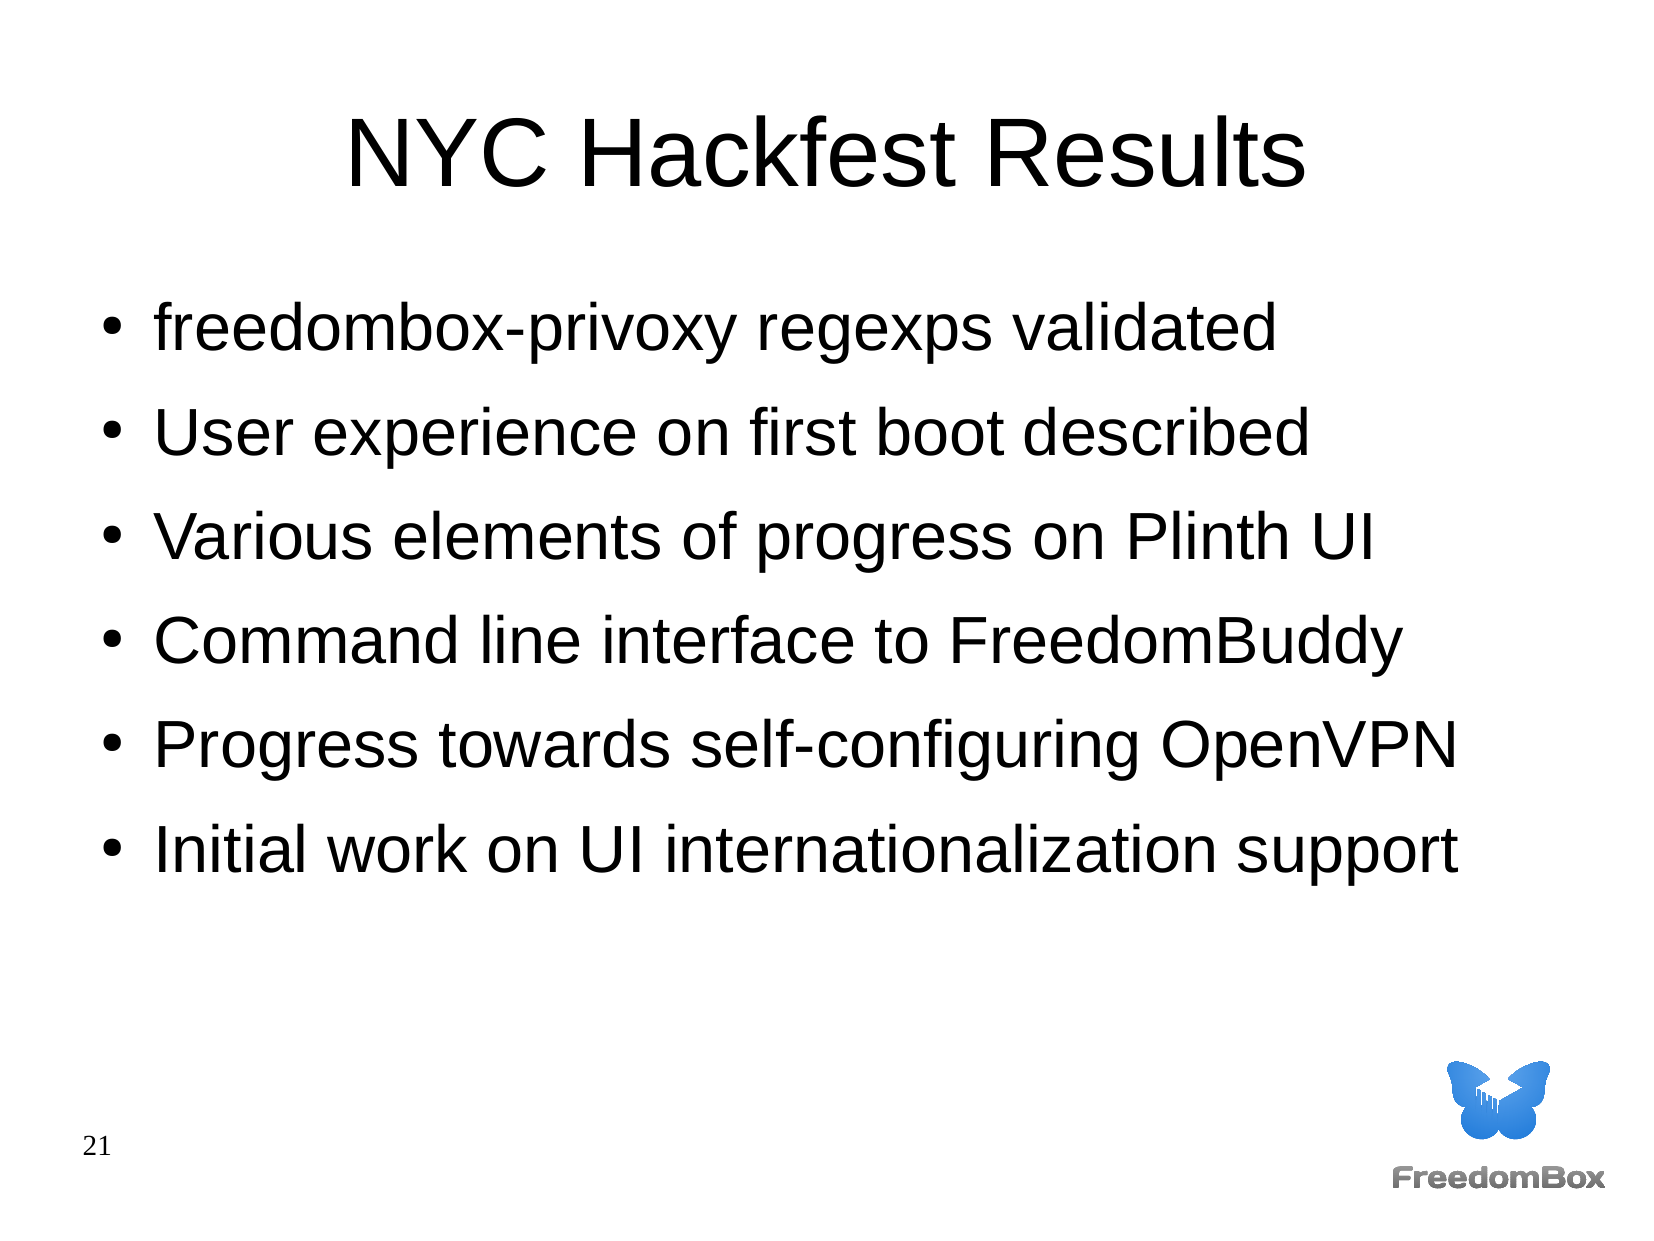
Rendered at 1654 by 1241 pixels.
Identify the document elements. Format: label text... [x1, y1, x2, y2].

title NYC Hackfest Results [82, 49, 1571, 257]
list freedombox-privoxy regexps validated User experience on first boot described Various elements of progress on Plinth UI Command line interface to FreedomBuddy Progress towards self-configuring OpenVPN Initial work on UI internationalization support [82, 290, 1571, 1010]
